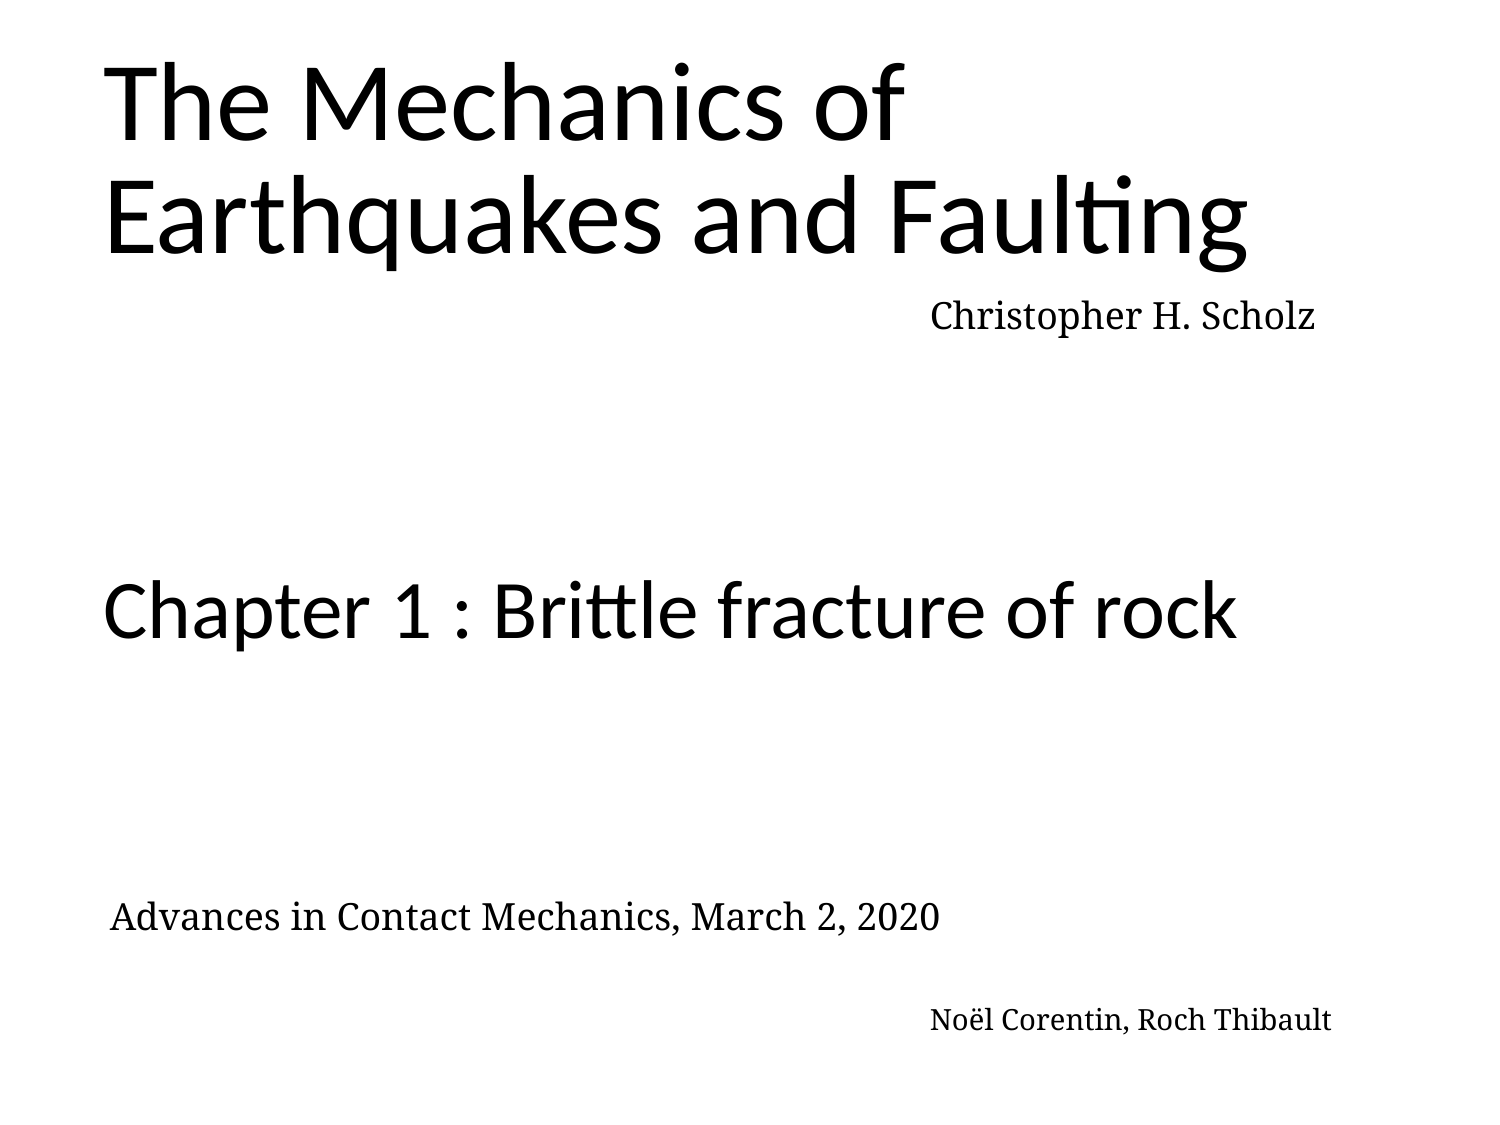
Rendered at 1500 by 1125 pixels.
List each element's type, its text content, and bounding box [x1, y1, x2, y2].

title Chapter 1 : Brittle fracture of rock [103, 508, 1397, 727]
text_box Advances in Contact Mechanics, March 2, 2020 [95, 885, 1306, 945]
text_box Christopher H. Scholz [915, 284, 1500, 345]
text_box Noël Corentin, Roch Thibault [915, 993, 1500, 1044]
title The Mechanics of Earthquakes and Faulting [103, 55, 1397, 282]
